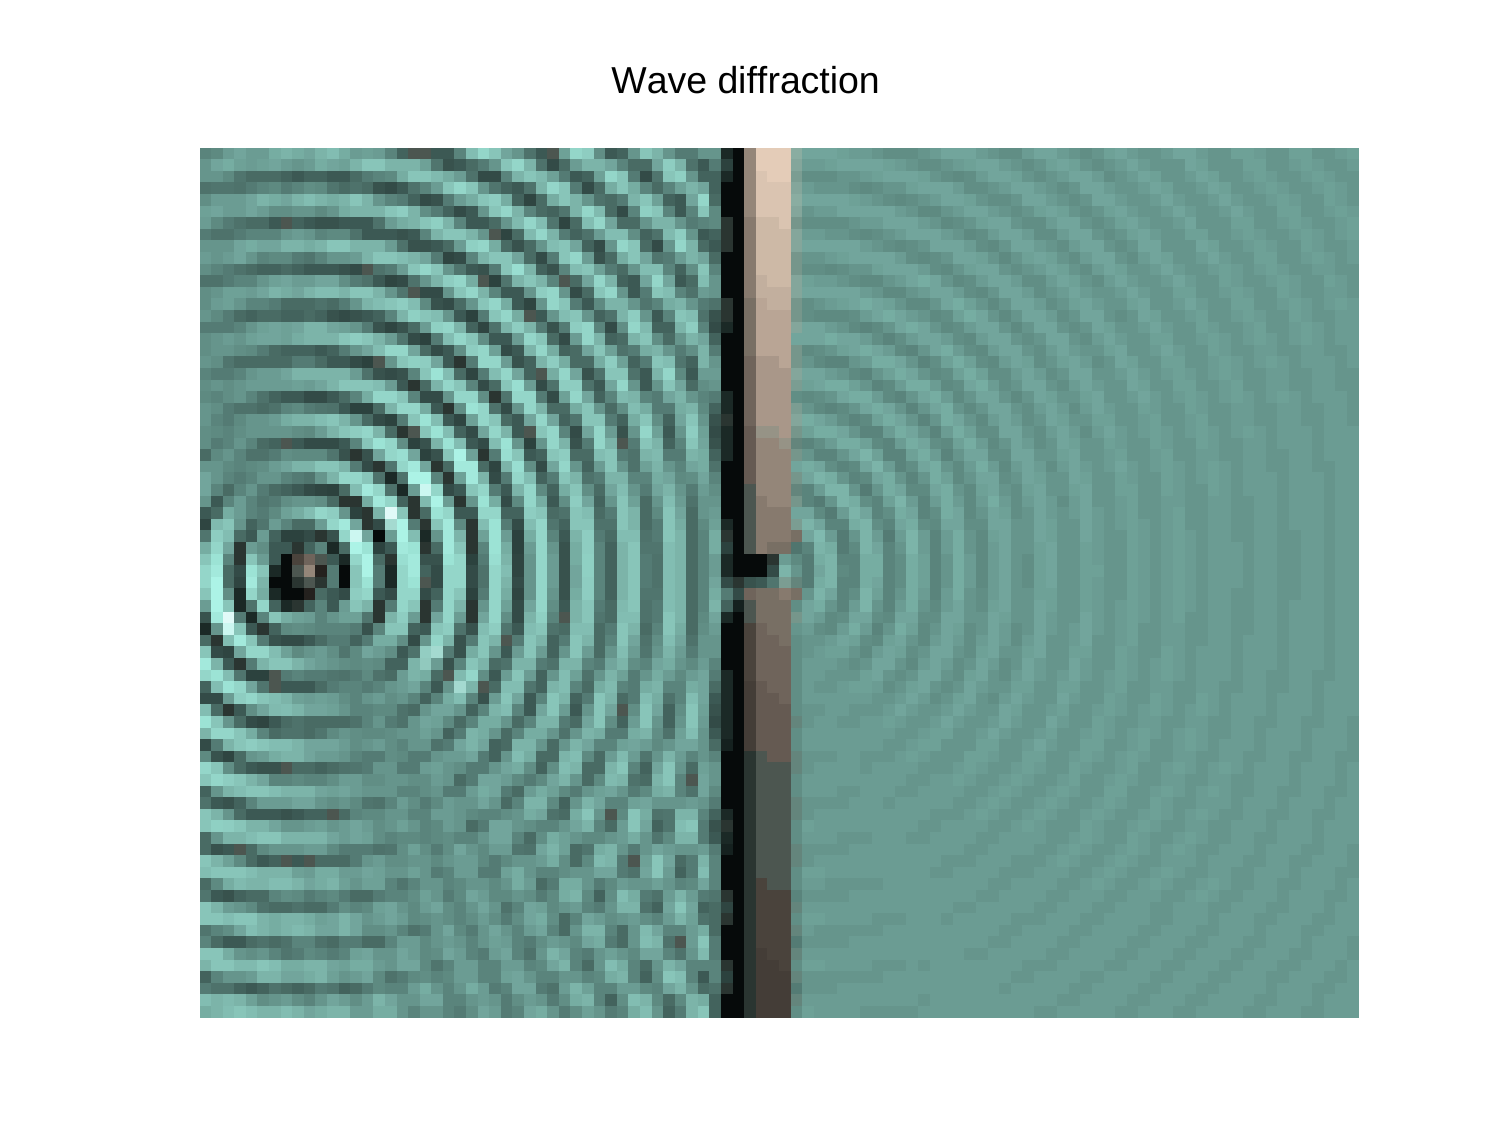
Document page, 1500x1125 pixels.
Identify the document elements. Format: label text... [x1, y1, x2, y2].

text_box Wave diffraction [596, 48, 895, 110]
picture [200, 148, 1359, 1018]
